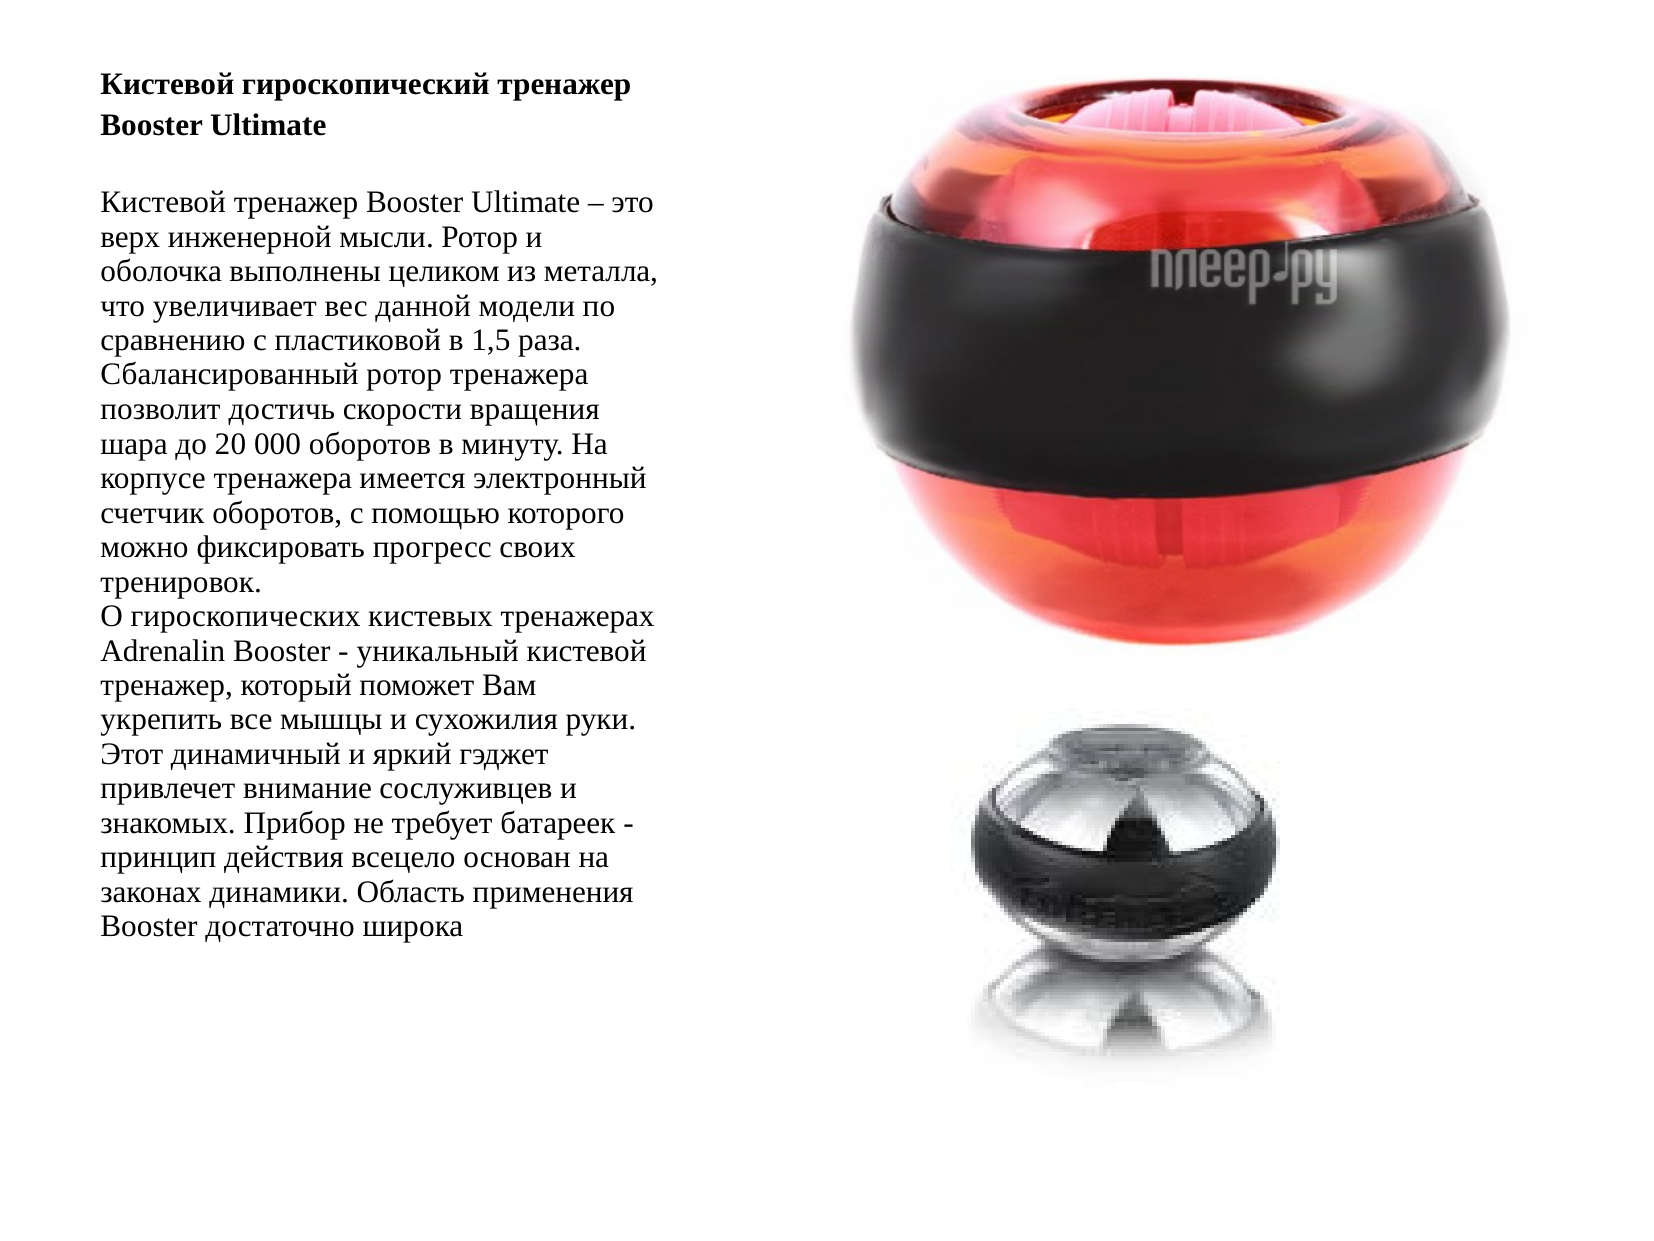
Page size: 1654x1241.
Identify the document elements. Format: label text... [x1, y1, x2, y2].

text_box Кистевой гироскопический тренажер Booster Ultimate Кистевой тренажер Booster Ultimate – это верх инженерной мысли. Ротор и оболочка выполнены целиком из металла, что увеличивает вес данной модели по сравнению с пластиковой в 1,5 раза. Сбалансированный ротор тренажера позволит достичь скорости вращения шара до 20 000 оборотов в минуту. На корпусе тренажера имеется электронный счетчик оборотов, с помощью которого можно фиксировать прогресс своих тренировок. О гироскопических кистевых тренажерах Adrenalin Booster - уникальный кистевой тренажер, который поможет Вам укрепить все мышцы и сухожилия руки. Этот динамичный и яркий гэджет привлечет внимание сослуживцев и знакомых. Прибор не требует батареек - принцип действия всецело основан на законах динамики. Область применения Booster достаточно широка [85, 59, 680, 976]
picture [708, 29, 1647, 1093]
